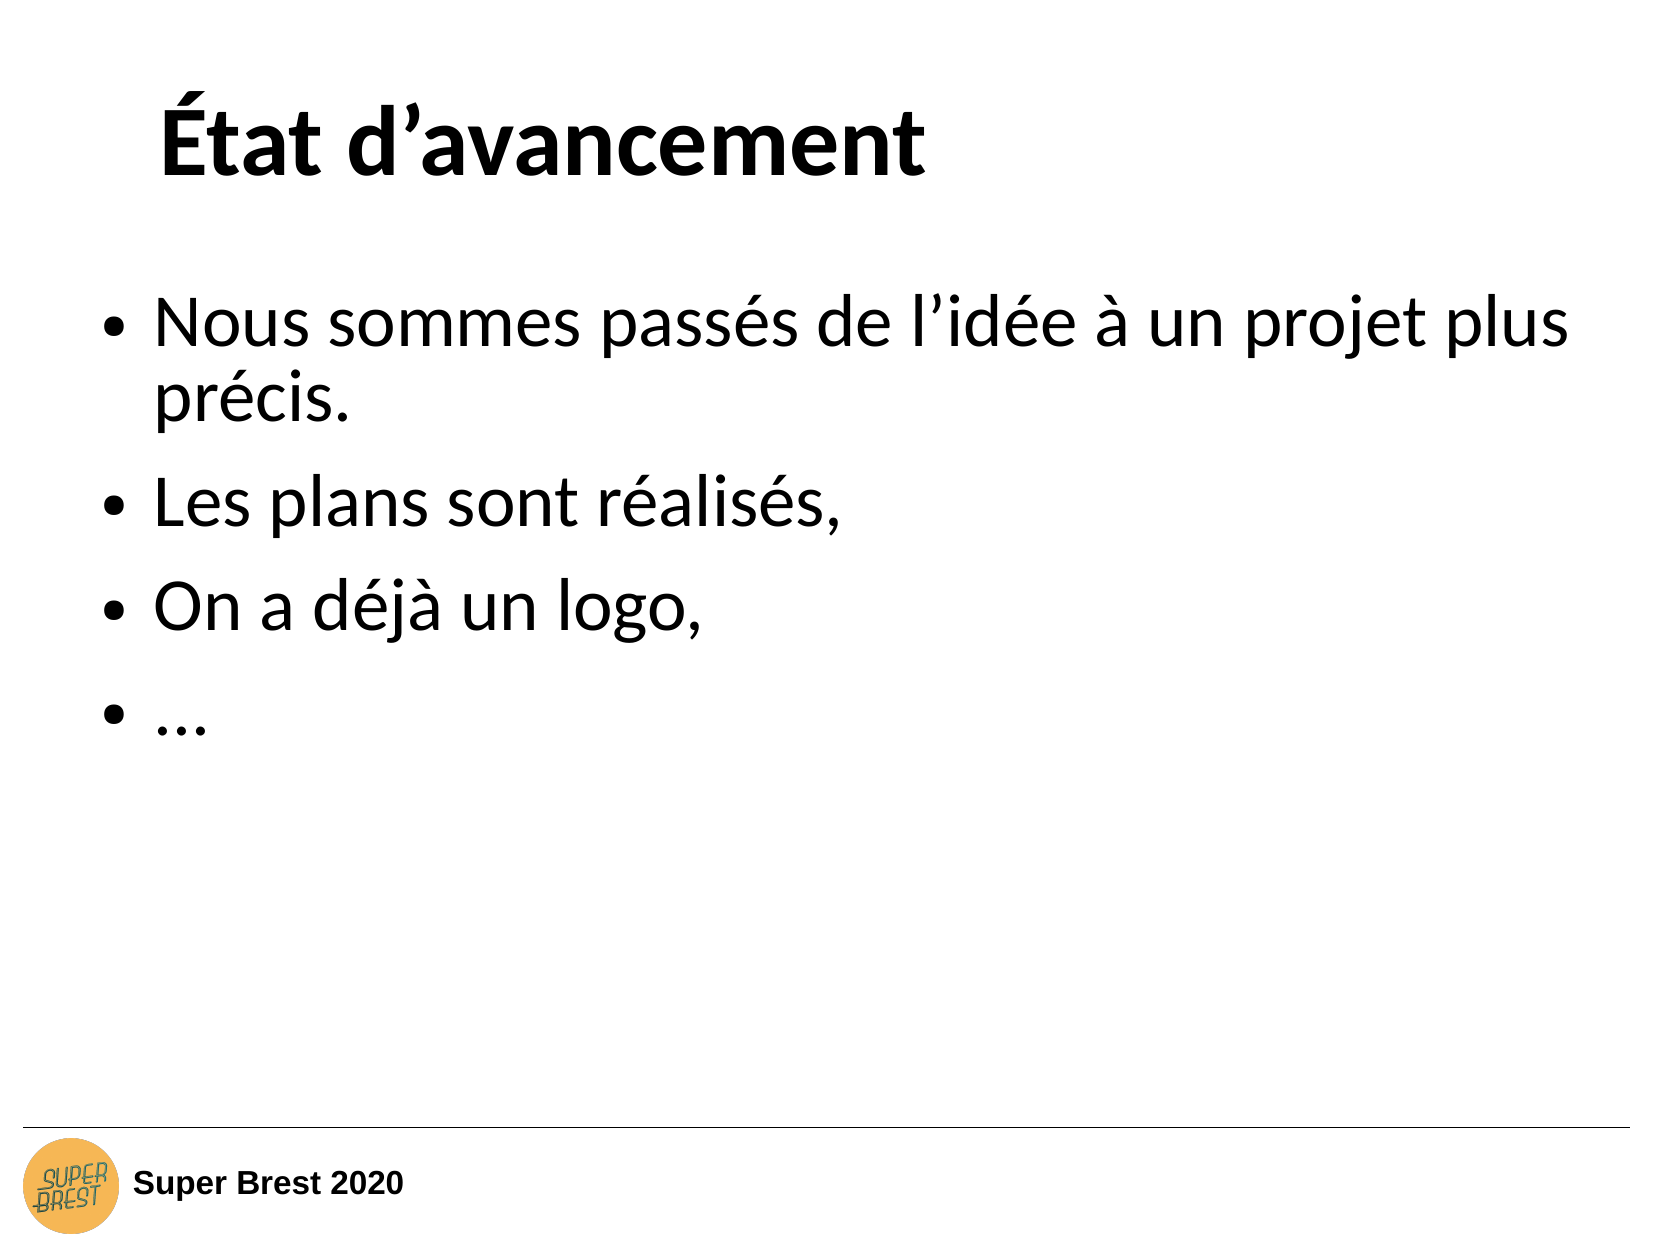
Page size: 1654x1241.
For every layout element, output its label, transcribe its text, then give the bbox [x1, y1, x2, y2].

title État d’avancement [11, 47, 1347, 255]
list Nous sommes passés de l’idée à un projet plus précis. Les plans sont réalisés, On a déjà un logo, ... [82, 290, 1571, 1109]
picture [23, 1138, 119, 1234]
text_box Super Brest 2020 [119, 1157, 1040, 1210]
